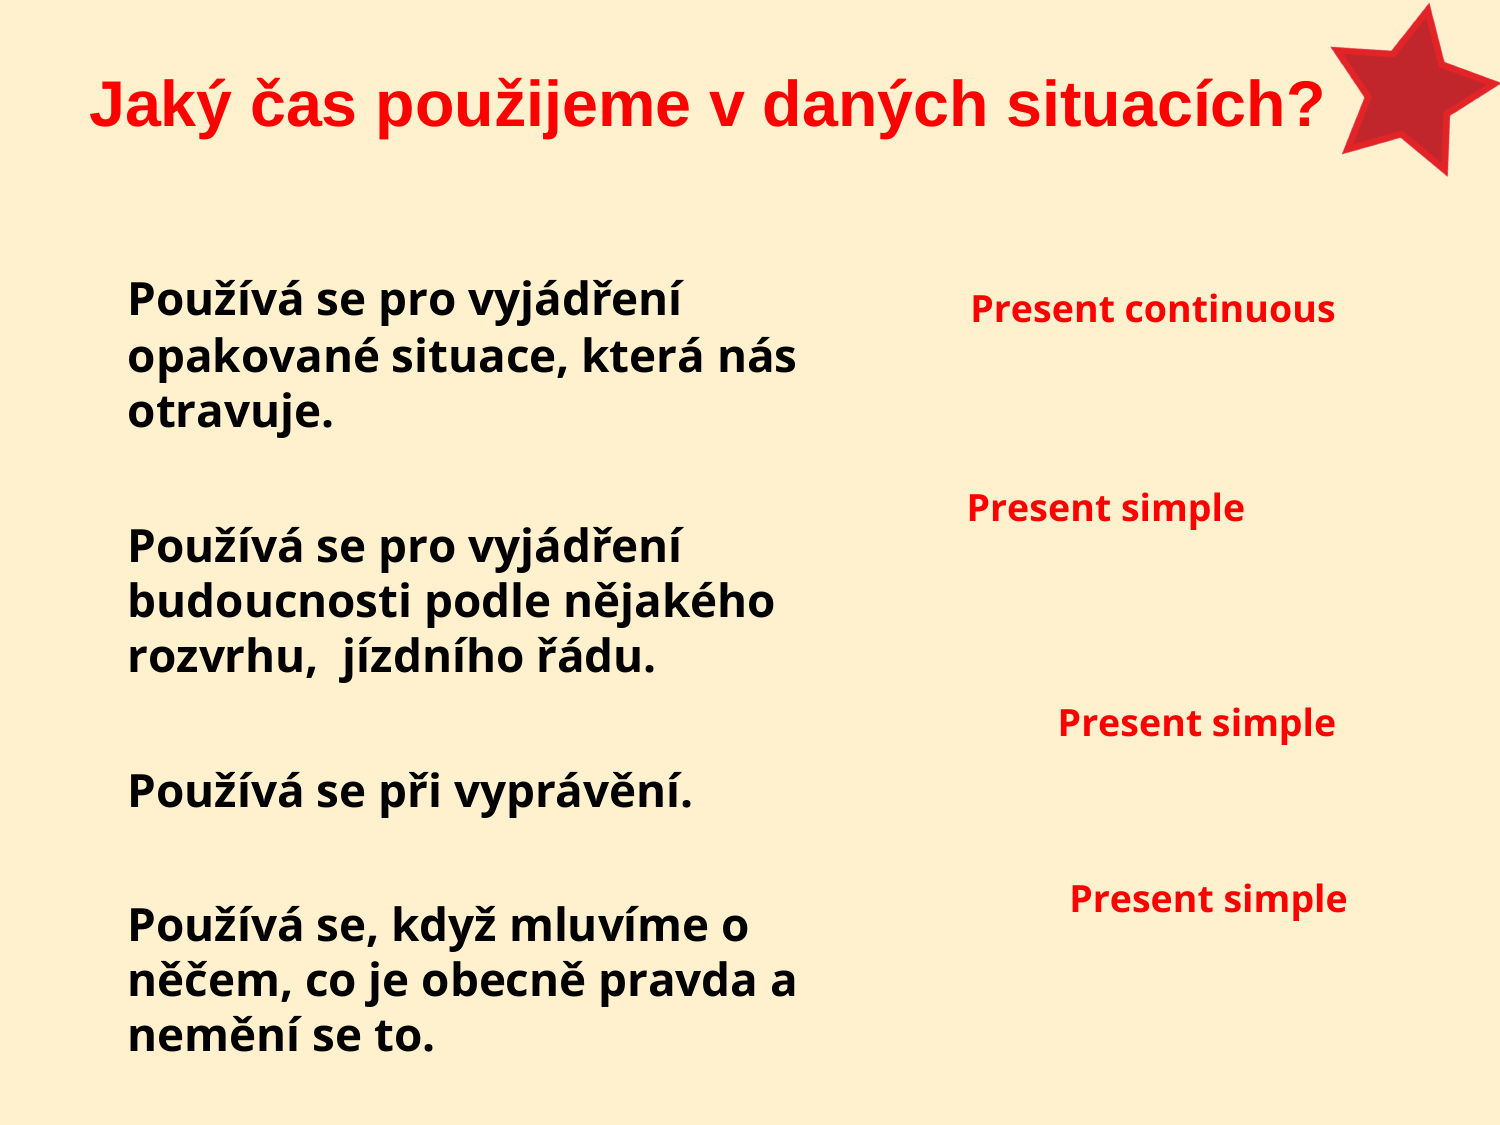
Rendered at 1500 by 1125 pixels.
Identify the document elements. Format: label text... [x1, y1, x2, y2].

text_box Present simple [1042, 691, 1500, 752]
text_box Present continuous [955, 277, 1366, 338]
text_box Používá se pro vyjádření opakované situace, která nás otravuje. Používá se pro vyjádření budoucnosti podle nějakého rozvrhu, jízdního řádu. Používá se při vyprávění. Používá se, když mluvíme o něčem, co je obecně pravda a nemění se to. [53, 253, 938, 985]
picture [1309, 0, 1500, 185]
text_box Present simple [951, 476, 1448, 537]
text_box Present simple [1054, 867, 1500, 928]
text_box Jaký čas použijeme v daných situacích? [61, 54, 1328, 148]
